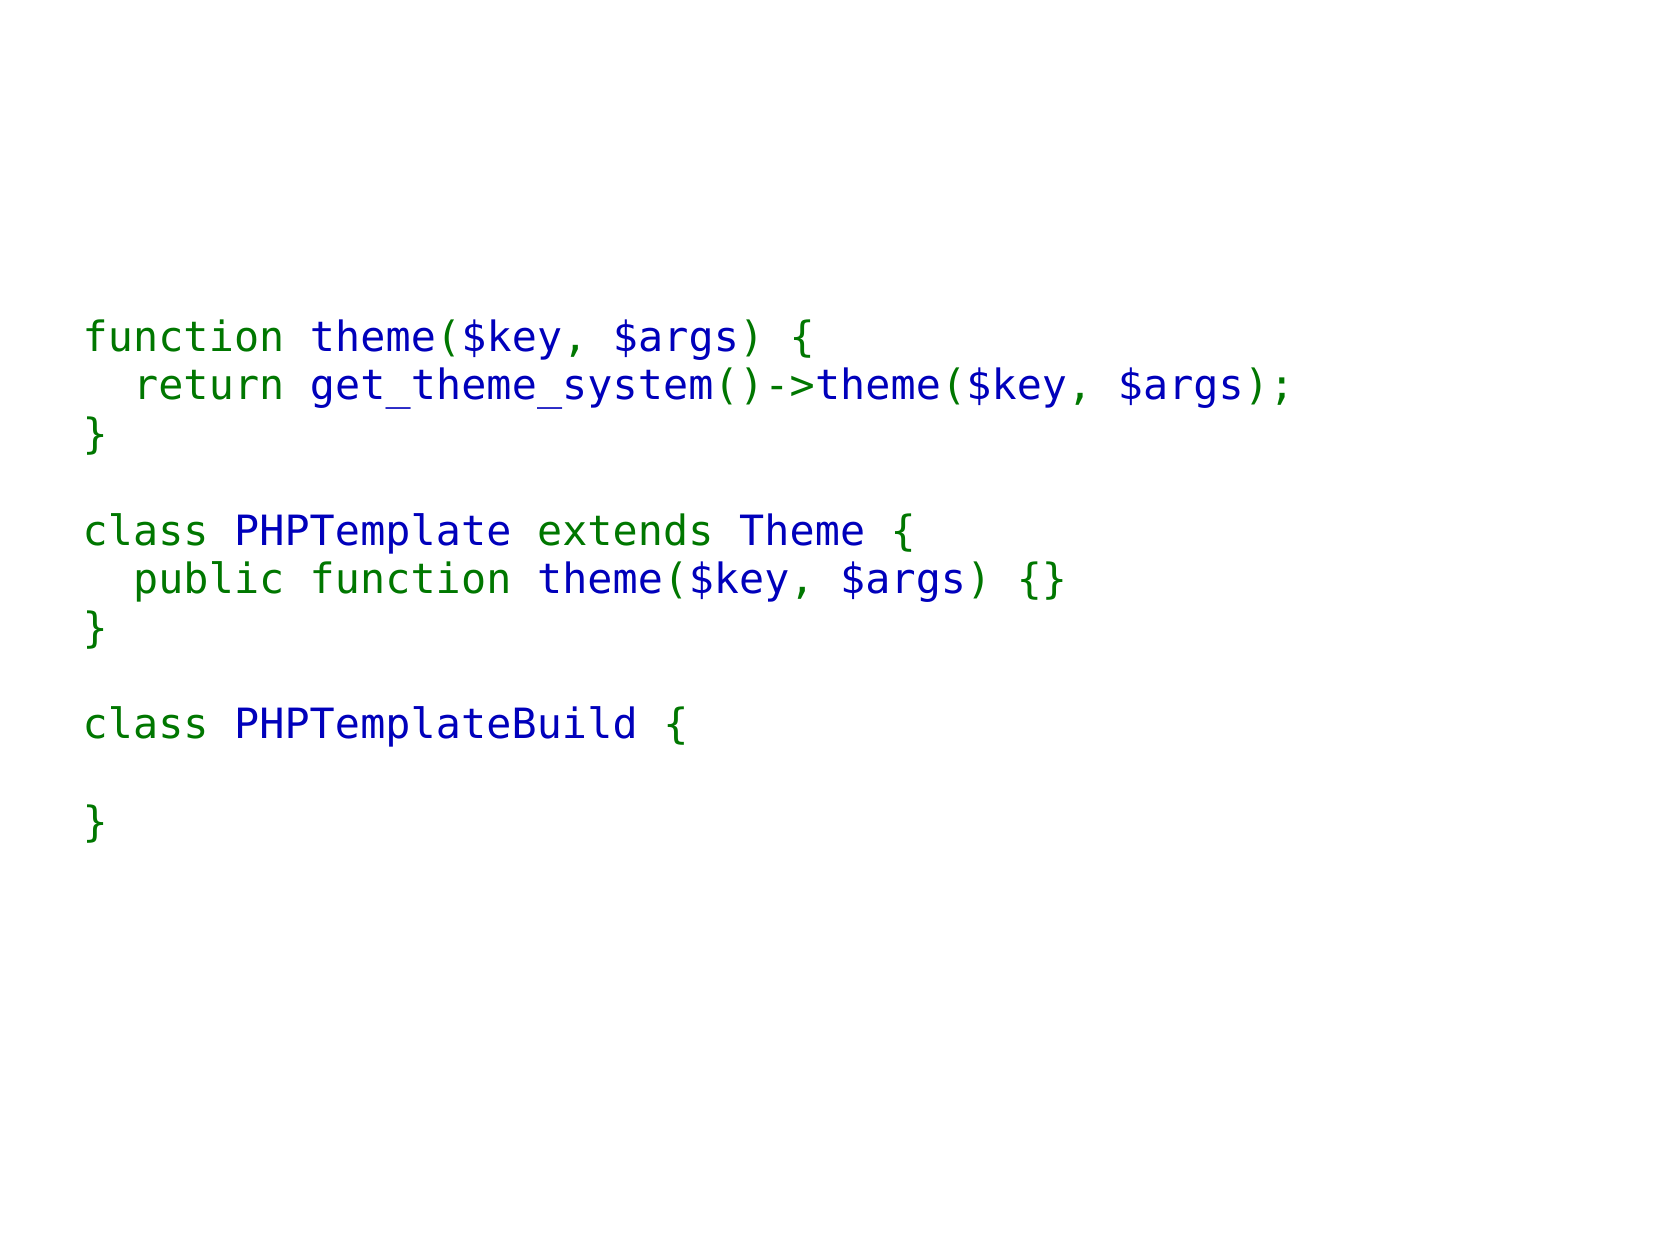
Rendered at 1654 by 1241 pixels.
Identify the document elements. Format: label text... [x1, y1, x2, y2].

subtitle function theme($key, $args) { return get_theme_system()->theme($key, $args); } class PHPTemplate extends Theme { public function theme($key, $args) {} } class PHPTemplateBuild { } [82, 49, 1571, 1109]
